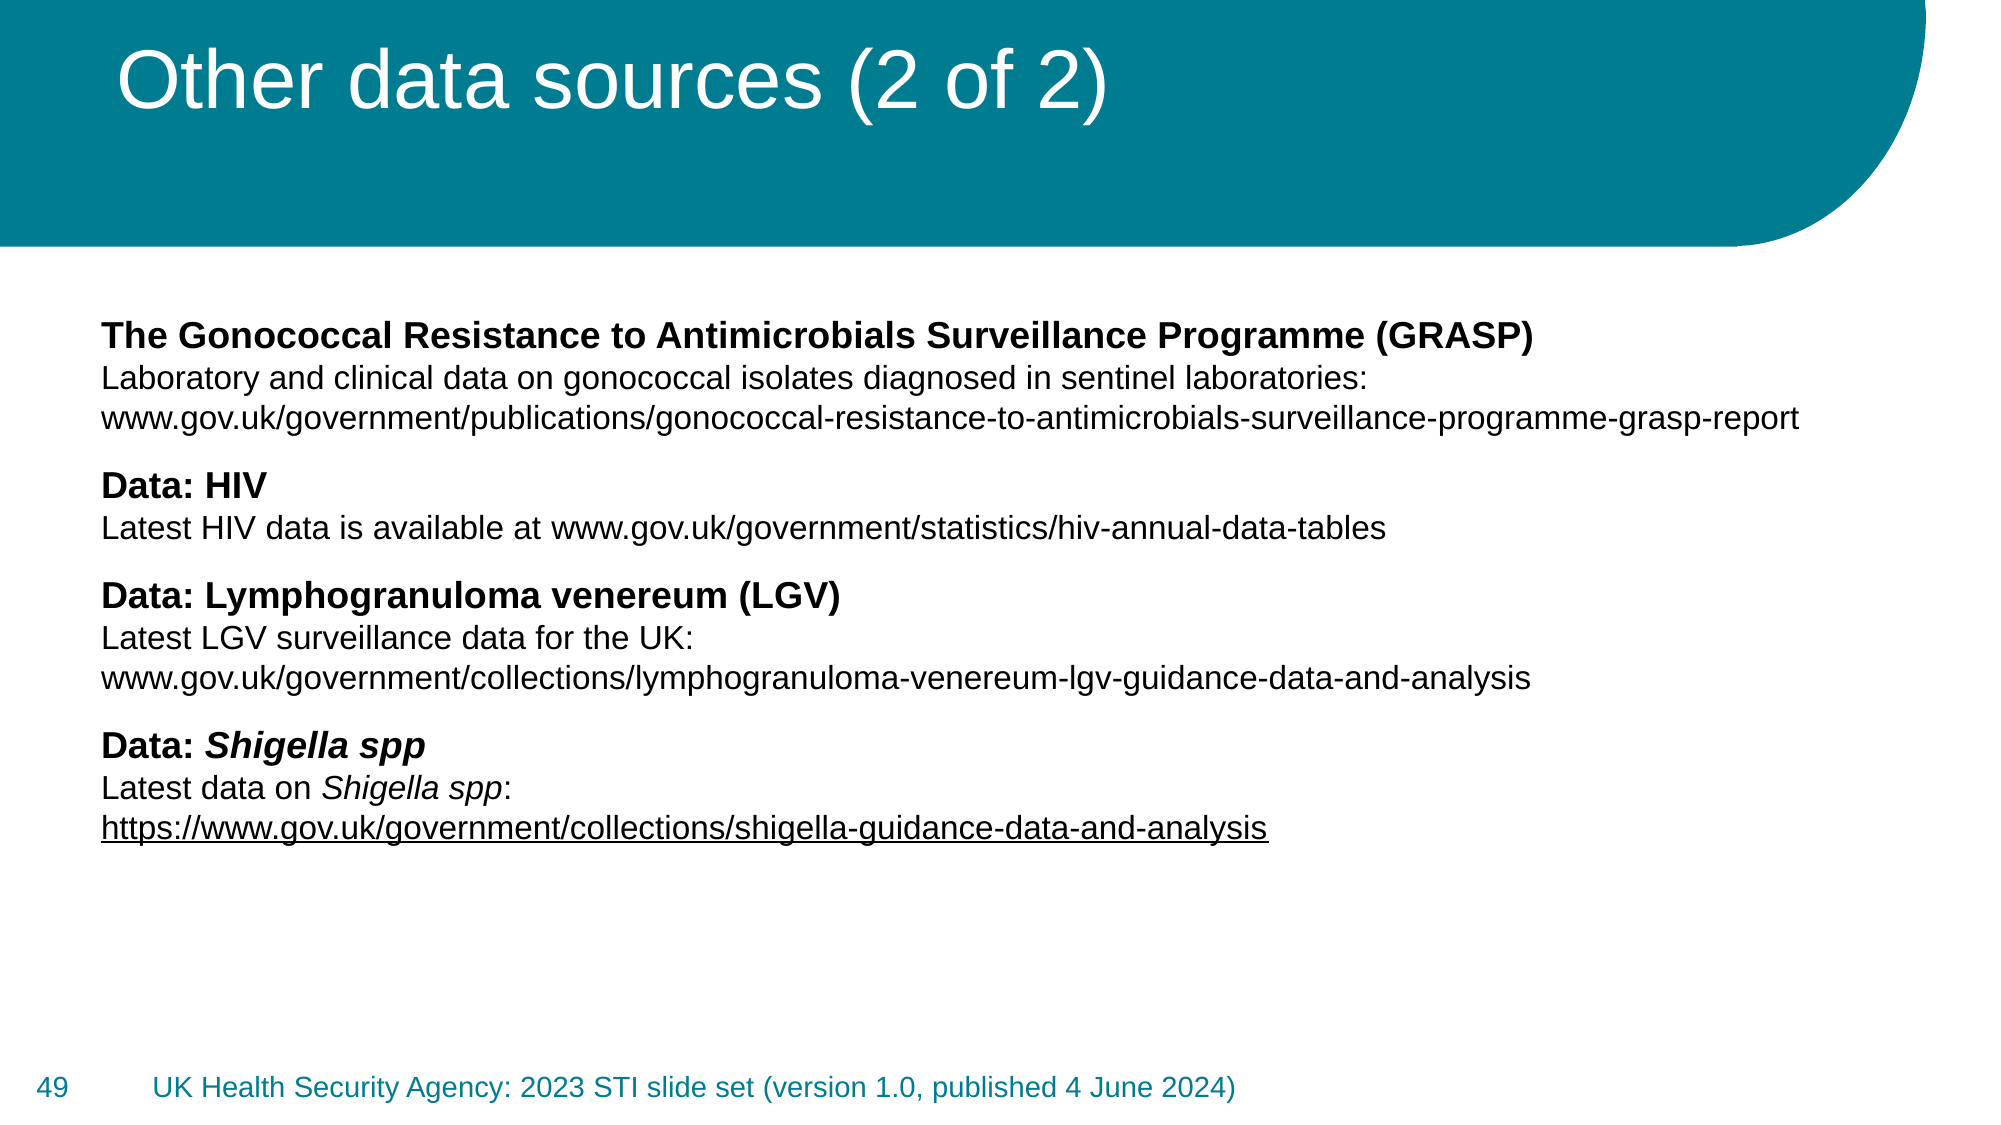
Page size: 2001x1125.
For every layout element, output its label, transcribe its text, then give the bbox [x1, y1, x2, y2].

text_box UK Health Security Agency: 2023 STI slide set (version 1.0, published 4 June 2024) [137, 1056, 1780, 1116]
text_box The Gonococcal Resistance to Antimicrobials Surveillance Programme (GRASP) Laboratory and clinical data on gonococcal isolates diagnosed in sentinel laboratories: www.gov.uk/government/publications/gonococcal-resistance-to-antimicrobials-surveillance-programme-grasp-report Data: HIV Latest HIV data is available at www.gov.uk/government/statistics/hiv-annual-data-tables Data: Lymphogranuloma venereum (LGV) Latest LGV surveillance data for the UK: www.gov.uk/government/collections/lymphogranuloma-venereum-lgv-guidance-data-and-analysis Data: Shigella spp Latest data on Shigella spp: https://www.gov.uk/government/collections/shigella-guidance-data-and-analysis [101, 311, 1863, 922]
title Other data sources (2 of 2) [101, 29, 1747, 189]
text_box [21, 1056, 120, 1117]
